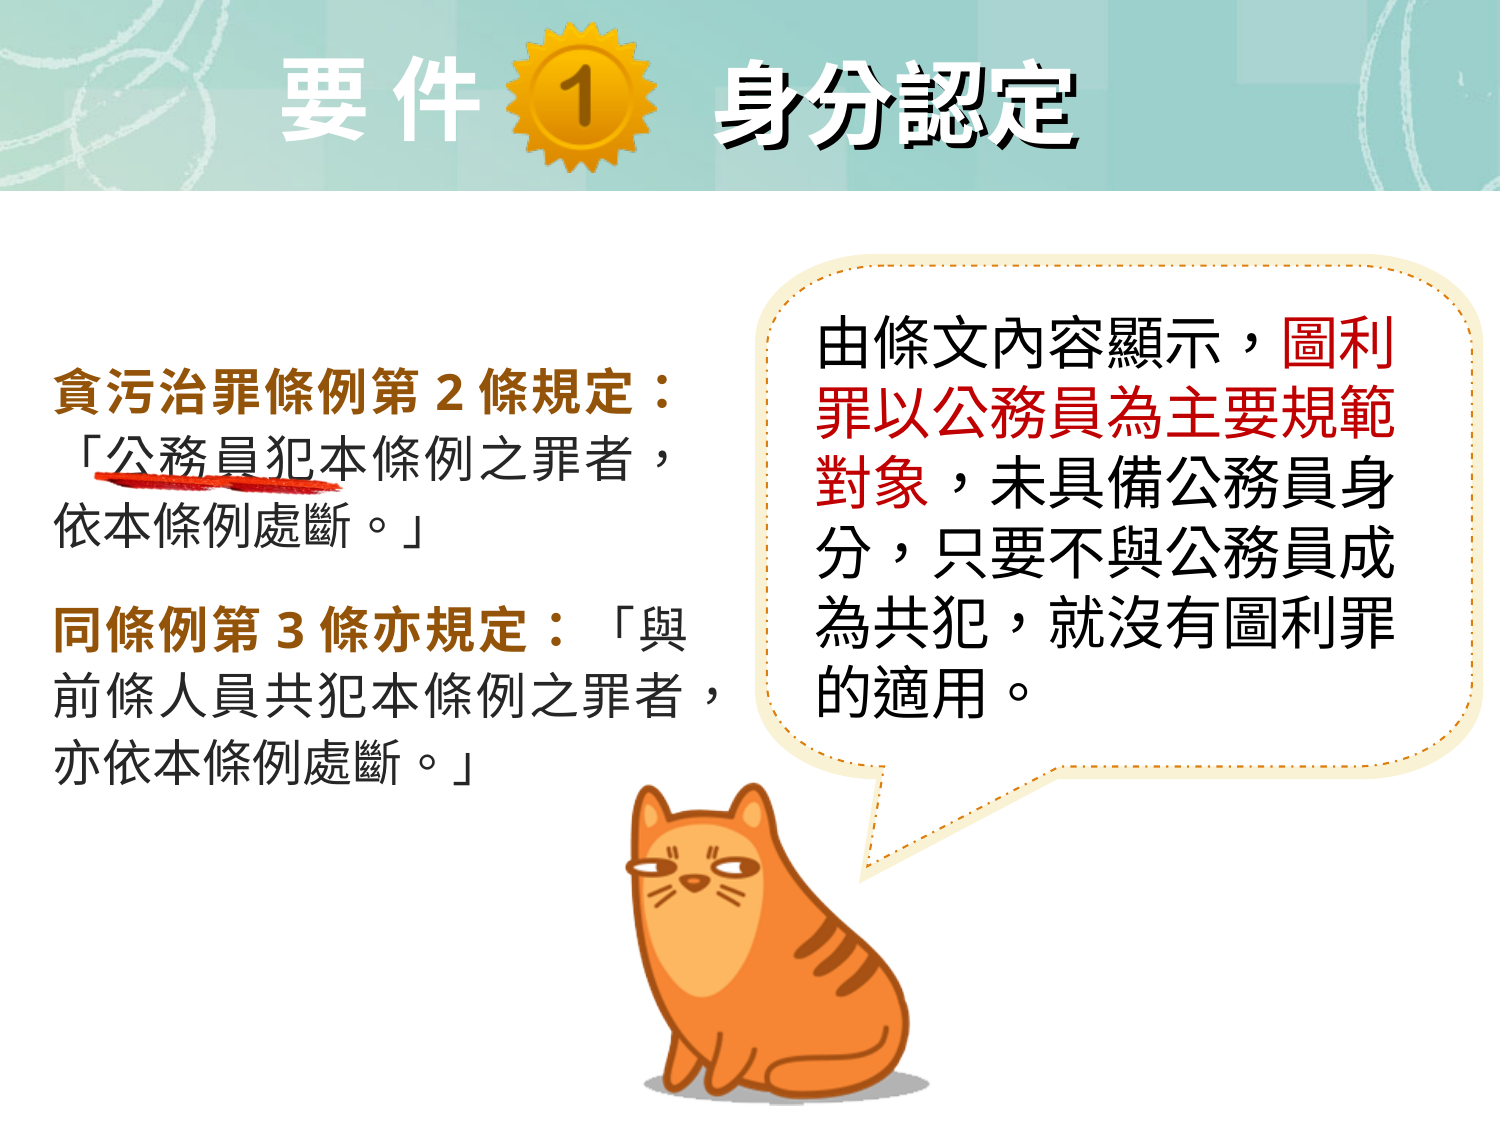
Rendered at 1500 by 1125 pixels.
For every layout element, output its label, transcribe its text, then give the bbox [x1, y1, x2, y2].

text_box 身分認定 [657, 38, 1077, 165]
picture [72, 454, 377, 524]
picture [506, 22, 657, 173]
text_box 要 件 [263, 34, 503, 161]
text_box 由條文內容顯示，圖利罪以公務員為主要規範對象，未具備公務員身分，只要不與公務員成為共犯，就沒有圖利罪的適用。 [766, 265, 1472, 801]
text_box 貪污治罪條例第2條規定：「公務員犯本條例之罪者，依本條例處斷。」 同條例第3條亦規定：「與前條人員共犯本條例之罪者，亦依本條例處斷。」 [37, 346, 703, 804]
text_box [0, 191, 1500, 1125]
picture [621, 708, 995, 1106]
